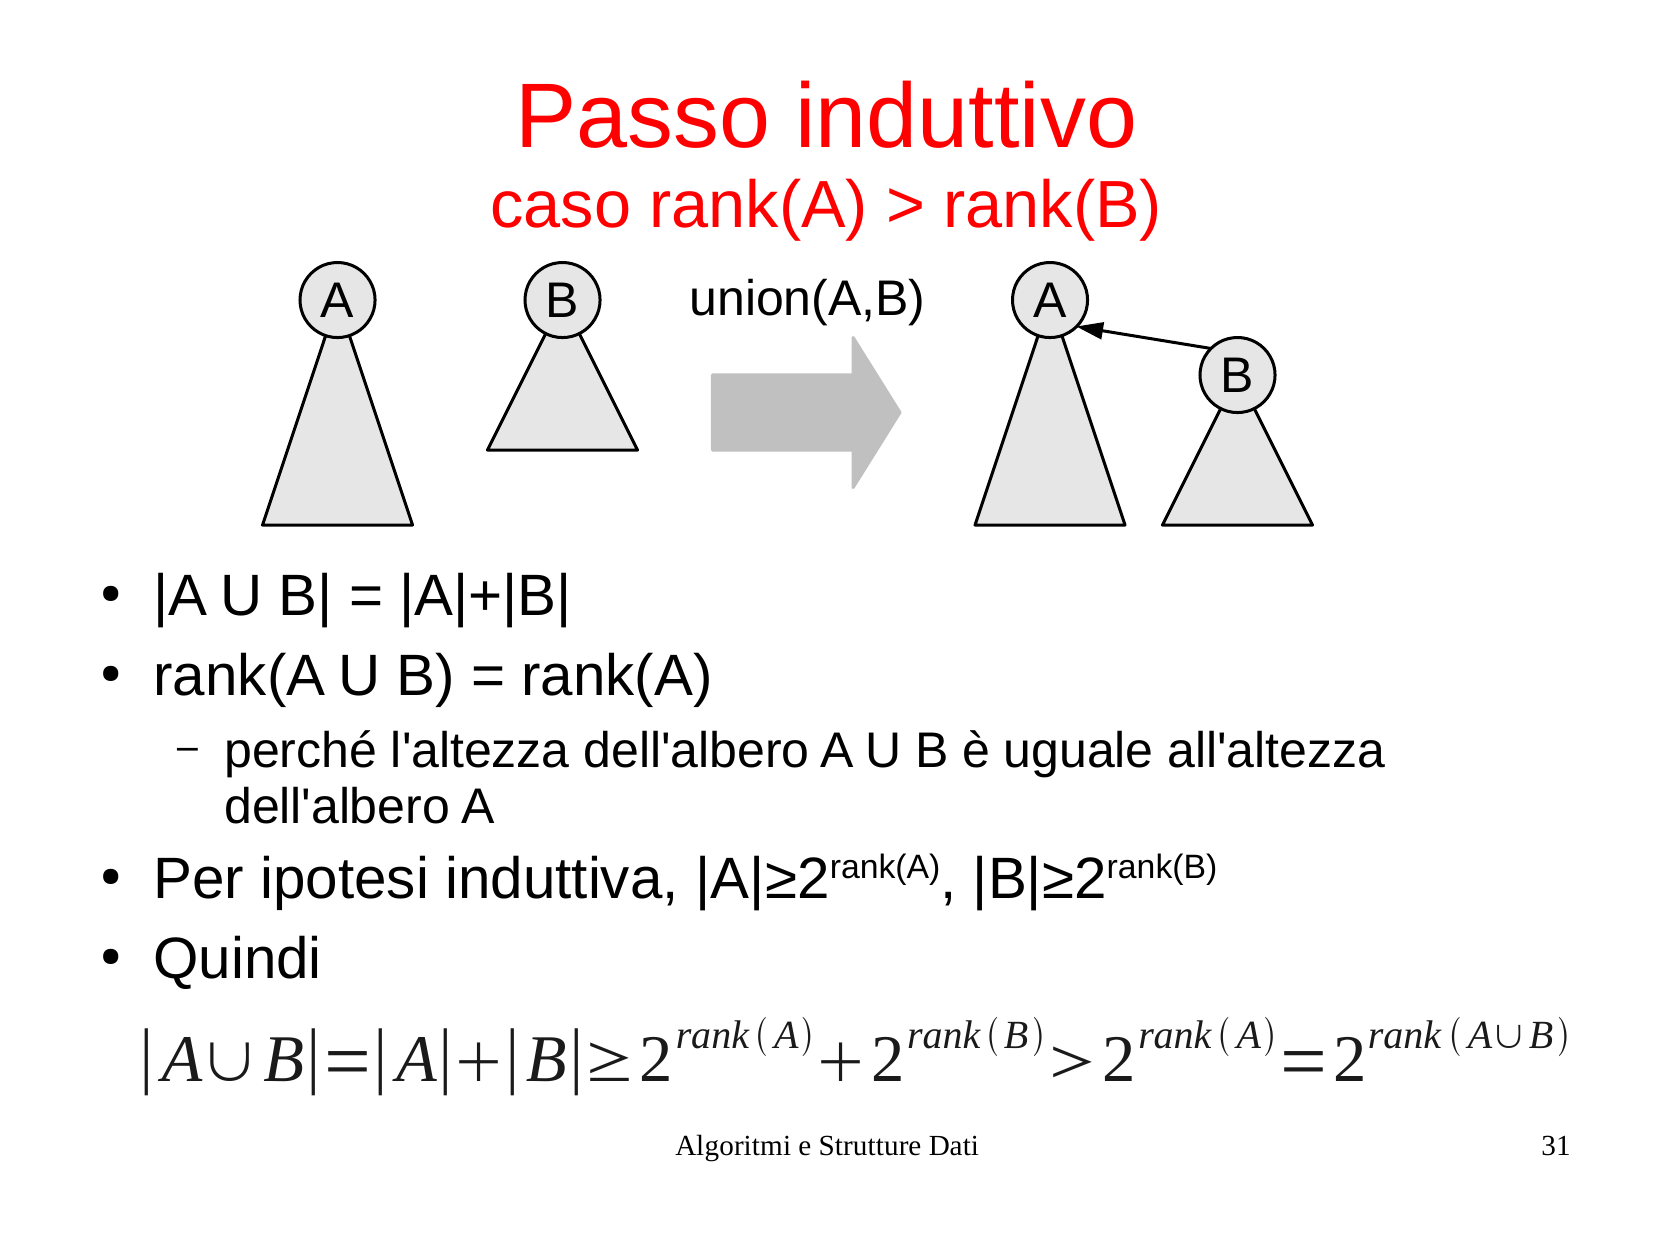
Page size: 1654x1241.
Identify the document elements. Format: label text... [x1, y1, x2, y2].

text_box B [1200, 337, 1276, 413]
text_box [975, 336, 1126, 526]
text_box [1162, 409, 1313, 526]
title Passo induttivo caso rank(A) > rank(B) [82, 49, 1571, 257]
text_box [712, 337, 901, 488]
text_box A [1012, 262, 1088, 338]
text_box A [300, 262, 376, 338]
text_box union(A,B) [675, 262, 941, 334]
chart [127, 1012, 1576, 1100]
text_box B [525, 262, 601, 338]
list |A U B| = |A|+|B| rank(A U B) = rank(A) perché l'altezza dell'albero A U B è uguale all'altezza dell'albero A Per ipotesi induttiva, |A|≥2rank(A), |B|≥2rank(B) Quindi [82, 562, 1571, 1109]
text_box [262, 336, 413, 526]
text_box [487, 334, 638, 451]
